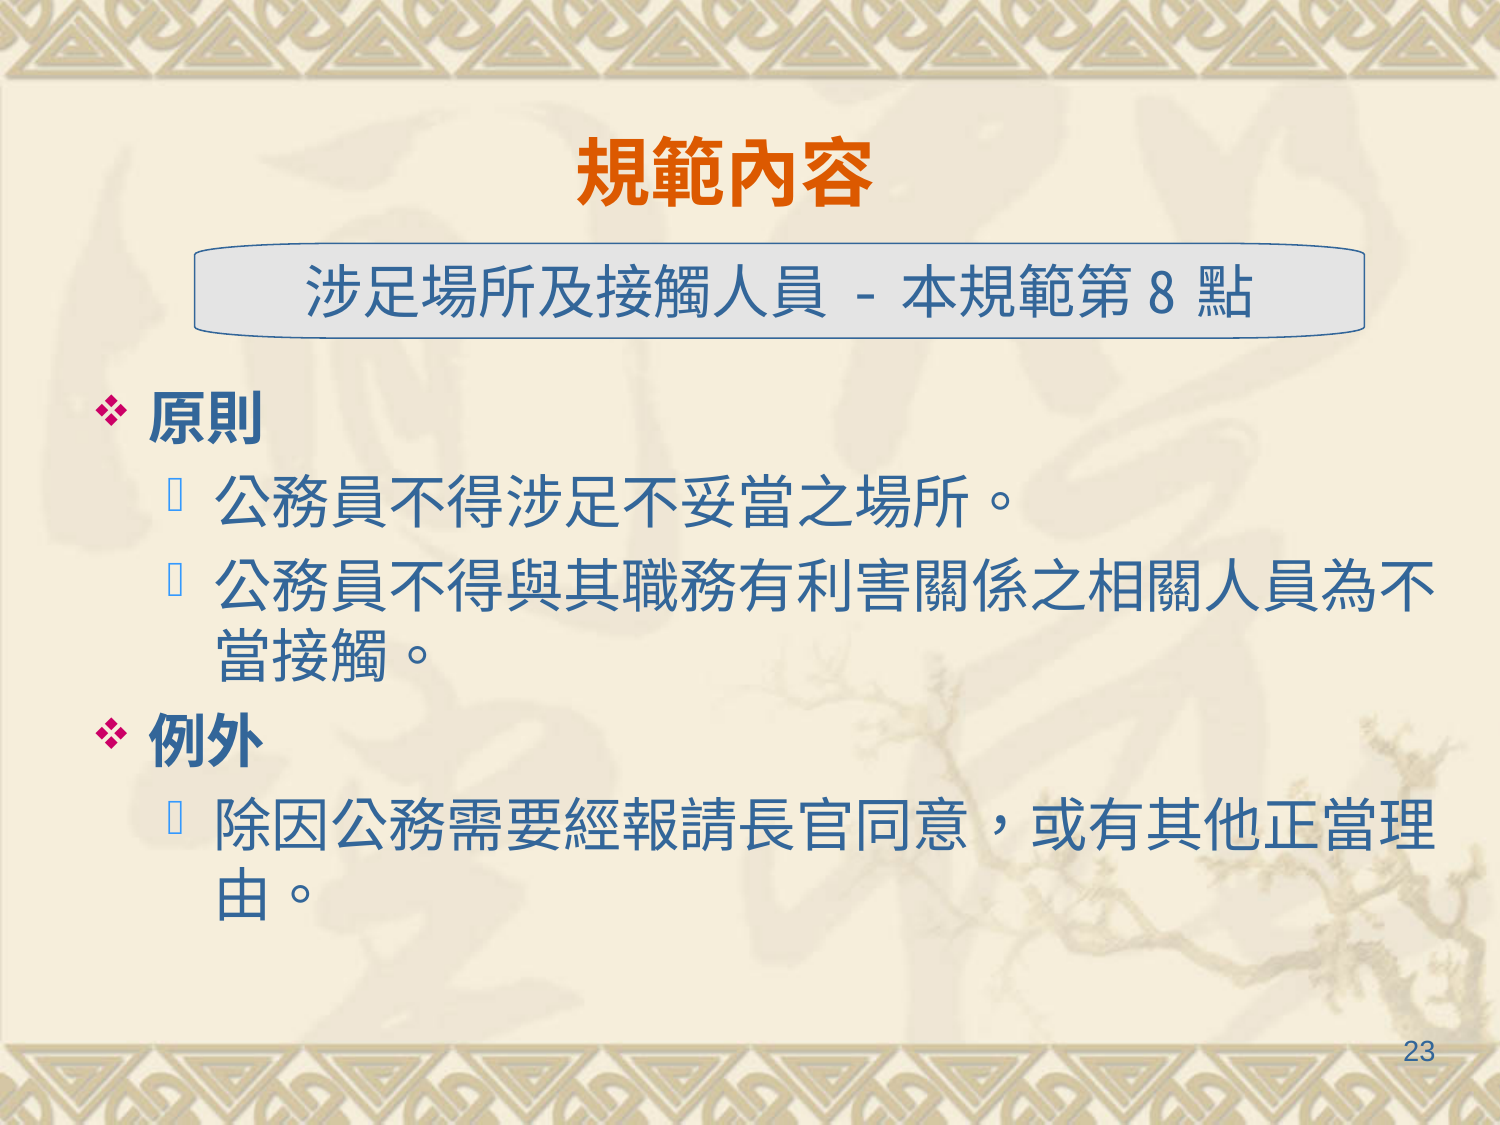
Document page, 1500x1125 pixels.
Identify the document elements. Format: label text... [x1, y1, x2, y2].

list 原則 公務員不得涉足不妥當之場所。 公務員不得與其職務有利害關係之相關人員為不當接觸。 例外 除因公務需要經報請長官同意，或有其他正當理由。 [76, 373, 1459, 992]
title 規範內容 [537, 113, 913, 229]
text_box <編號> [1074, 1024, 1451, 1103]
picture [0, 0, 1500, 1125]
text_box 涉足場所及接觸人員 -本規範第8點 [194, 243, 1365, 339]
